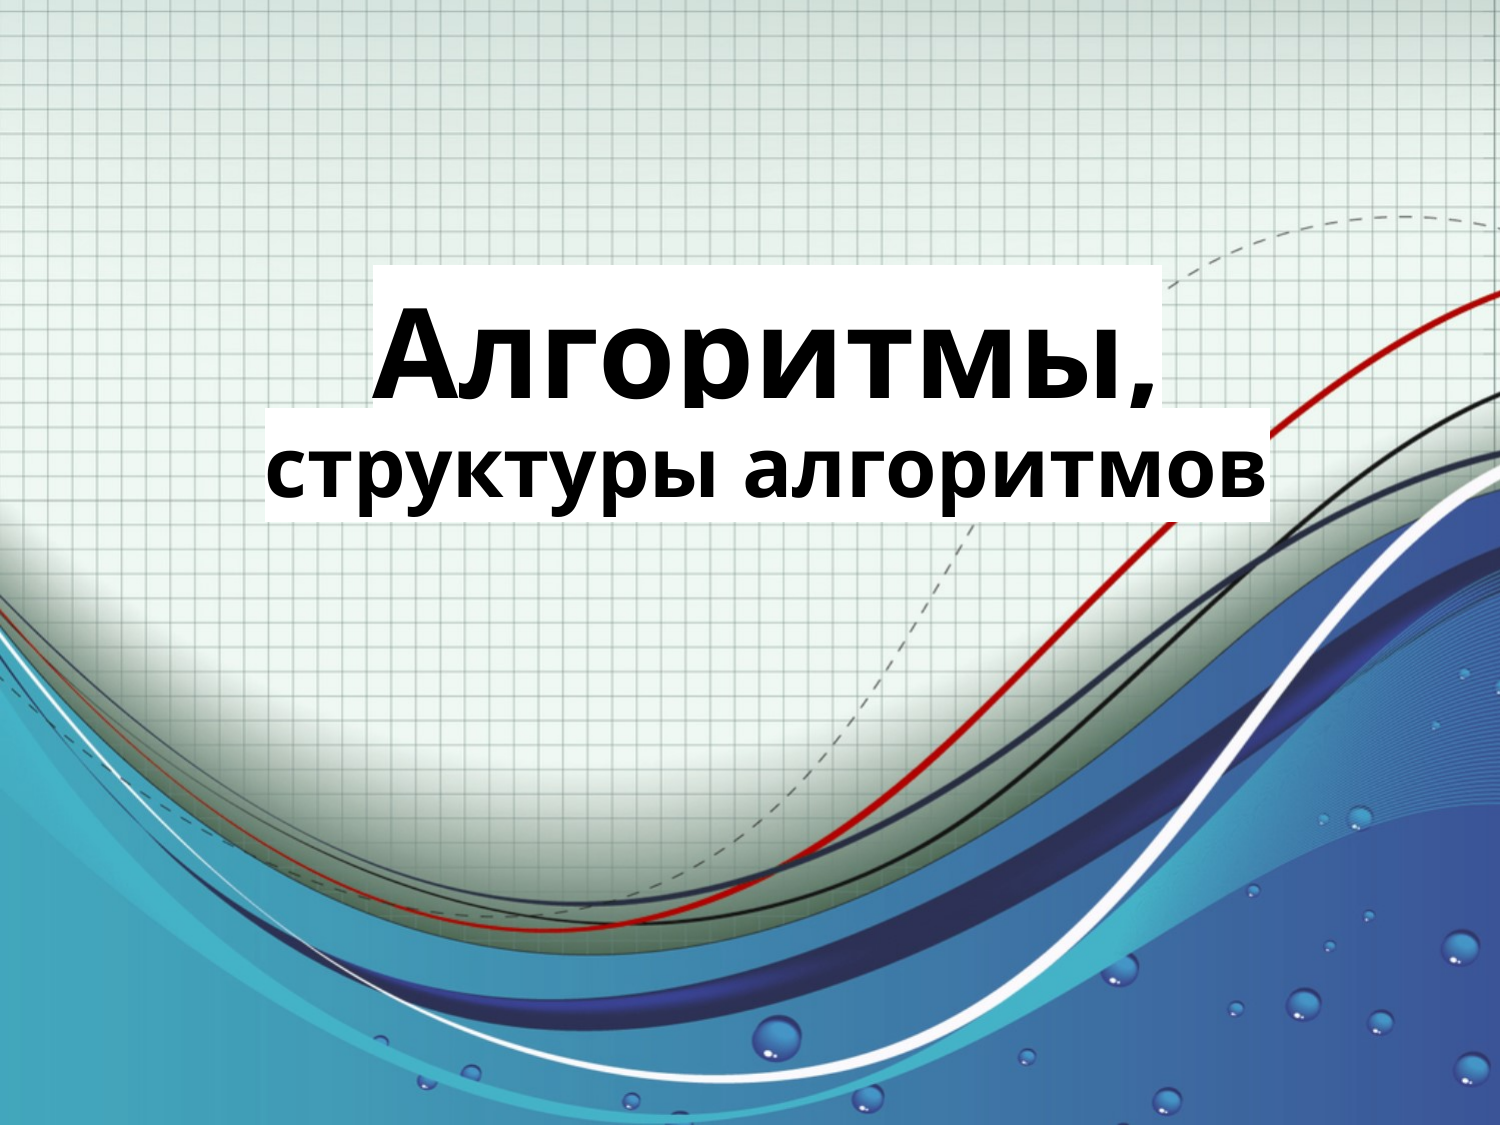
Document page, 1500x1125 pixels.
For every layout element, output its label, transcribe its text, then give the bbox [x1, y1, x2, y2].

title Алгоритмы, структуры алгоритмов [129, 301, 1405, 523]
picture [0, 0, 1500, 1125]
